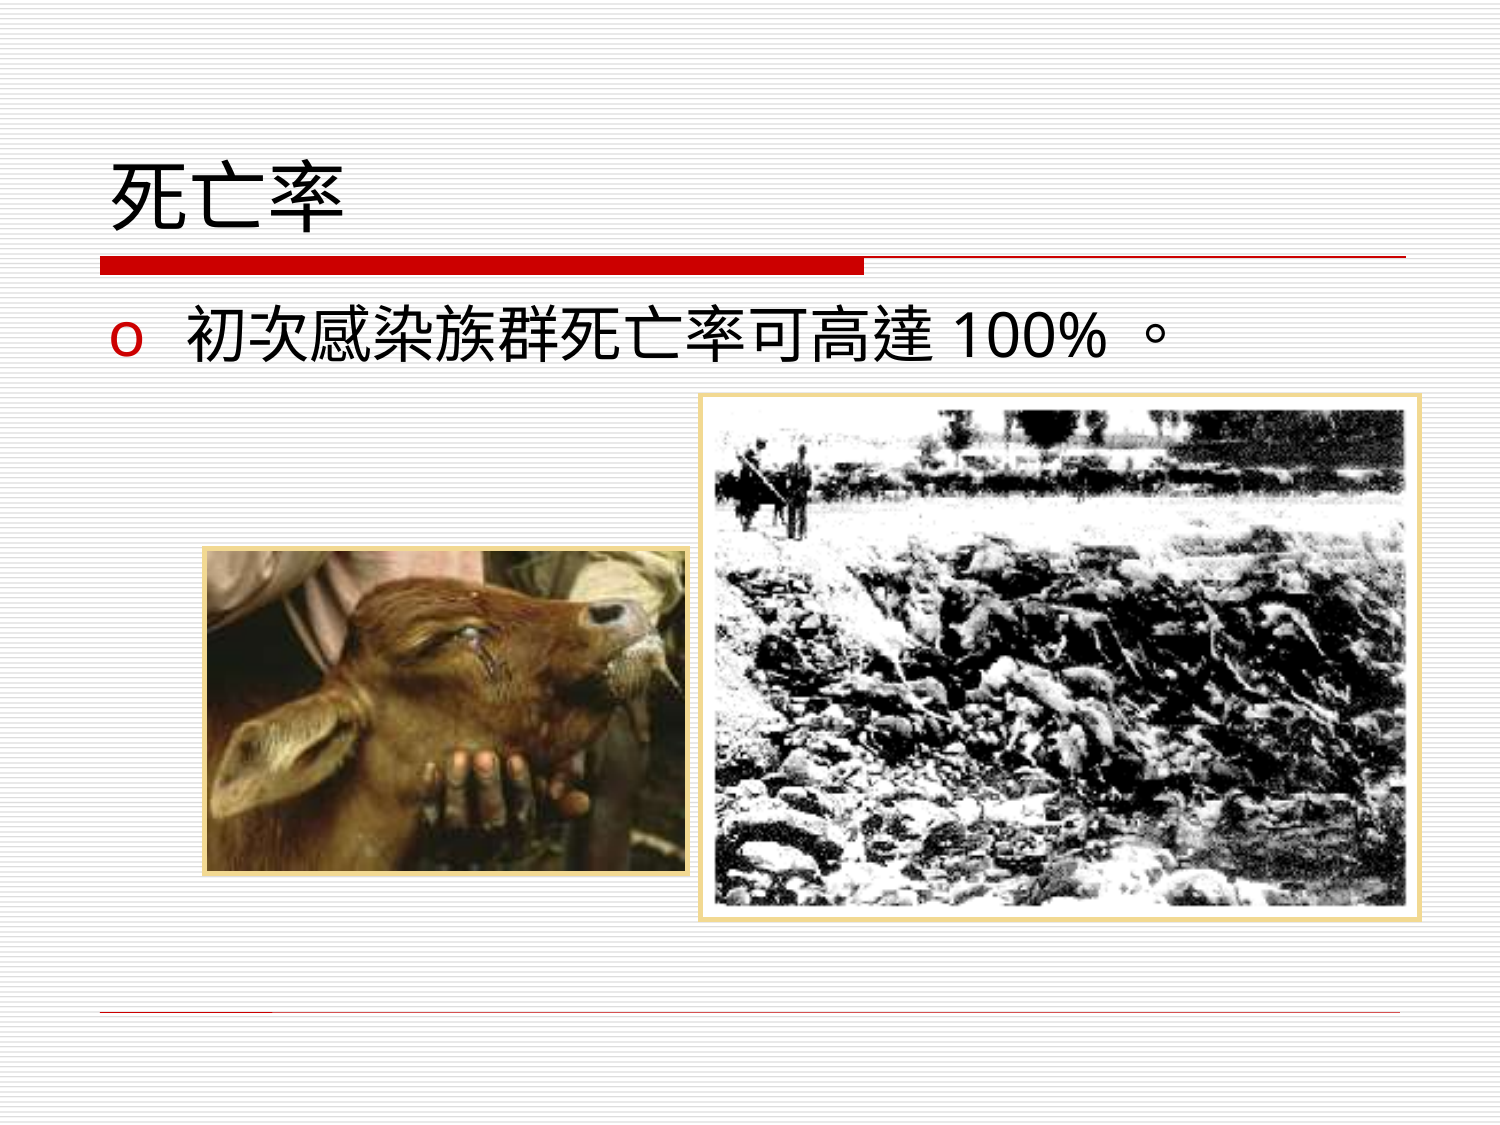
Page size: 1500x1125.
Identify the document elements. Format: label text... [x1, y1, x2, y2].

picture [702, 397, 1418, 918]
list 初次感染族群死亡率可高達100%。 [92, 287, 1406, 988]
picture [206, 550, 685, 872]
title 死亡率 [94, 50, 1407, 250]
